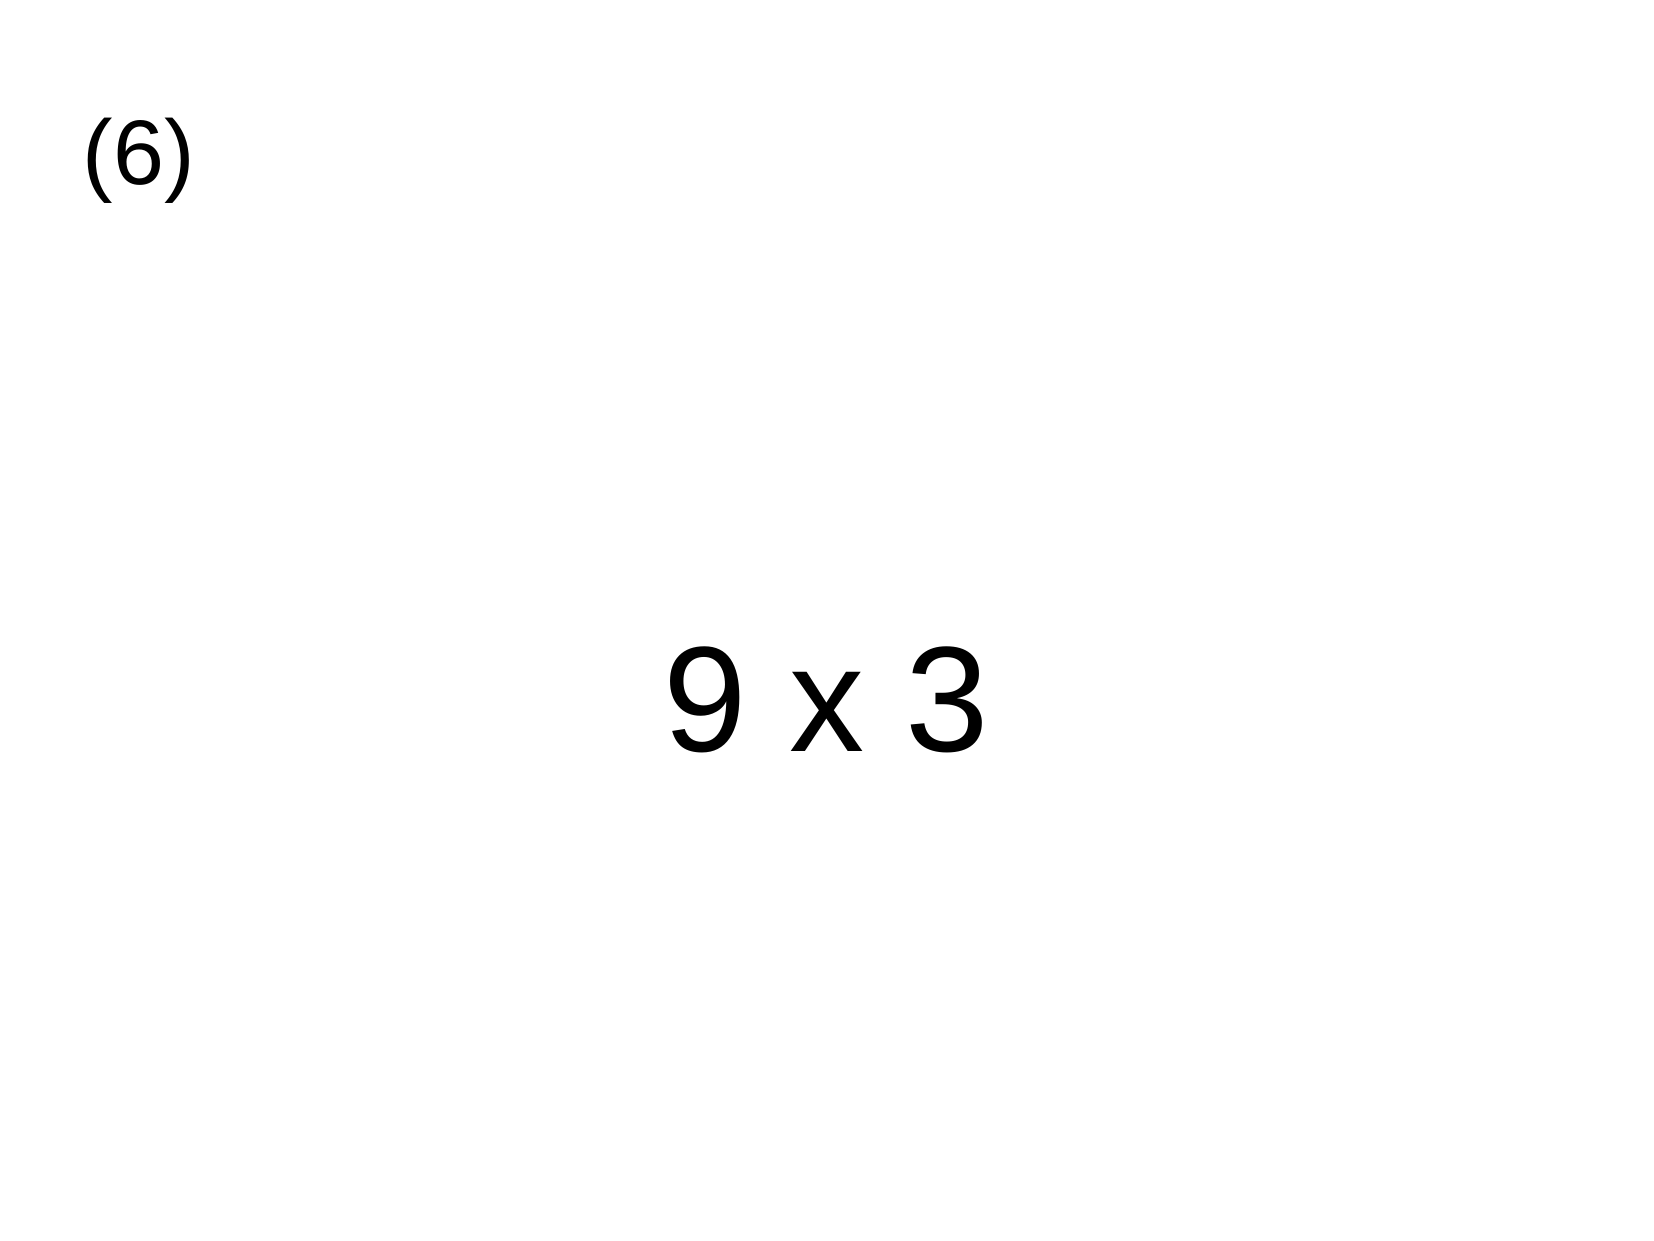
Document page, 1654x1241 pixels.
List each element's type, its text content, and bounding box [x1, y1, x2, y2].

title (6) [82, 49, 1571, 257]
subtitle 9 x 3 [82, 297, 1571, 1102]
